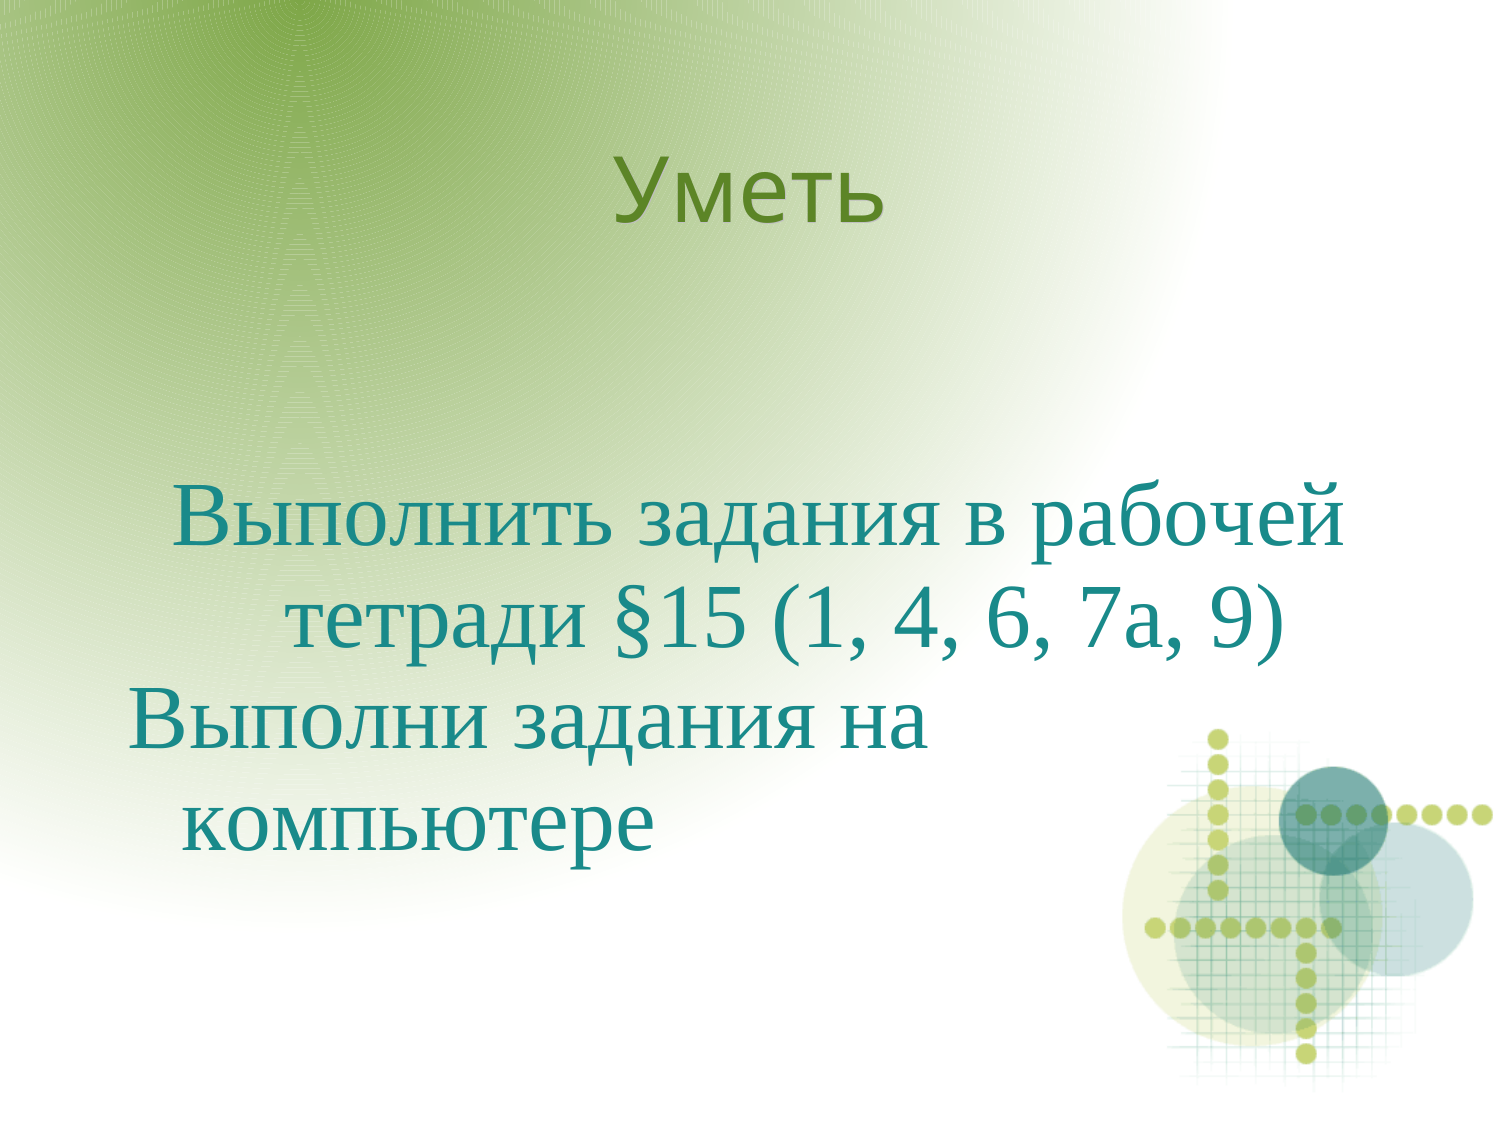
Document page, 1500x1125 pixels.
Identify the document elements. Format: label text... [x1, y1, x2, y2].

subtitle Выполнить задания в рабочей тетради §15 (1, 4, 6, 7а, 9) Выполни задания на компьютере [110, 320, 1392, 1015]
title Уметь [110, 100, 1392, 274]
picture [1110, 718, 1500, 1098]
